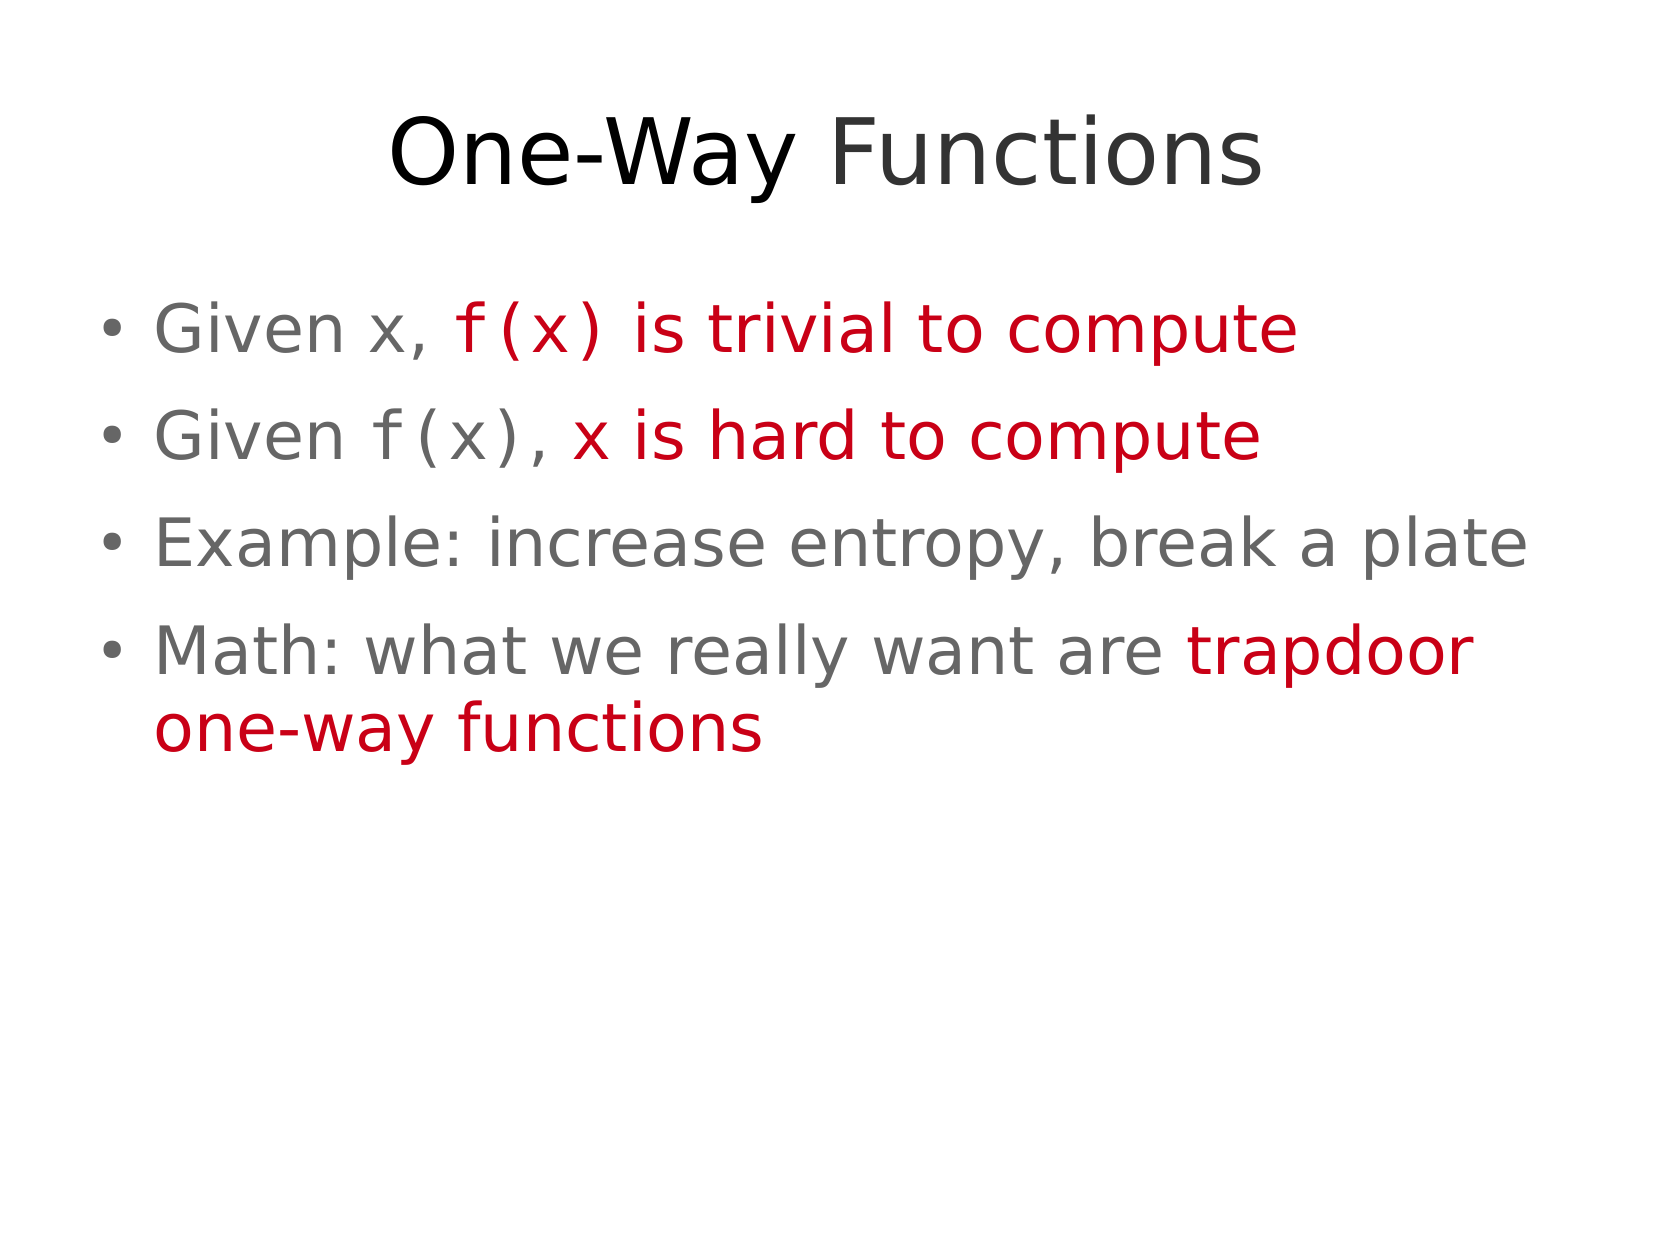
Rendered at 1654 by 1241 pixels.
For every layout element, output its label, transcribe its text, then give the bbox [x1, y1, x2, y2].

title One-Way Functions [82, 49, 1571, 257]
list Given x, f(x) is trivial to compute Given f(x), x is hard to compute Example: increase entropy, break a plate Math: what we really want are trapdoor one-way functions [82, 290, 1571, 1109]
